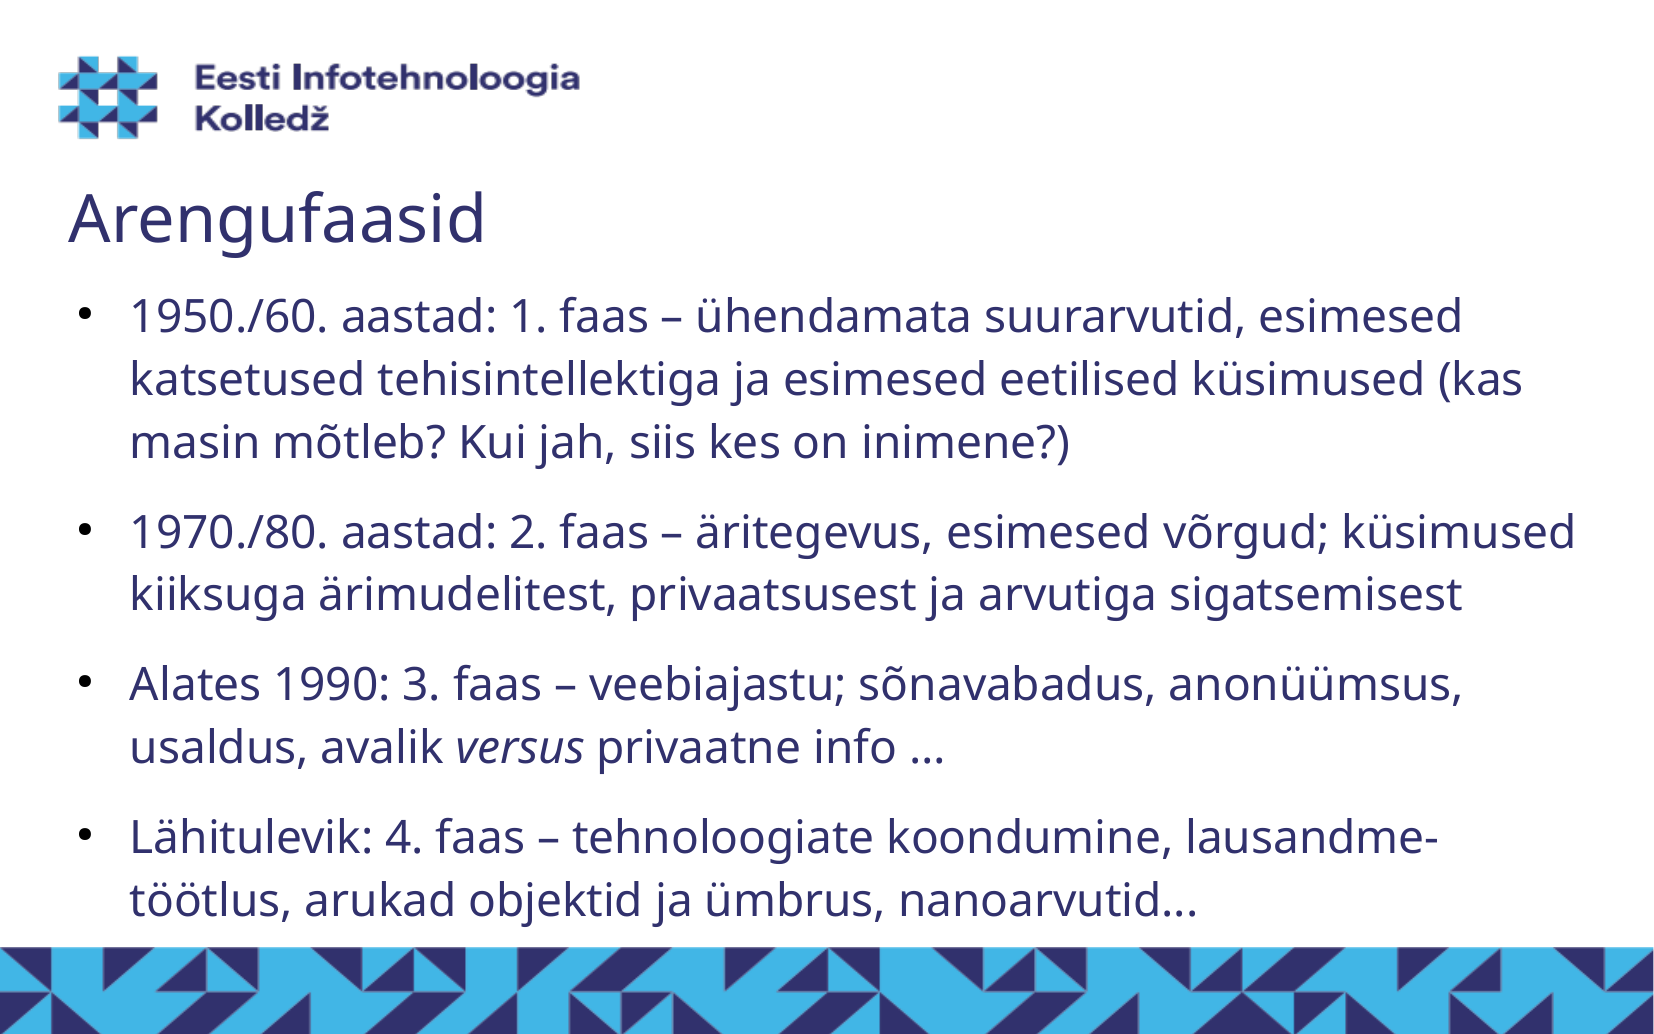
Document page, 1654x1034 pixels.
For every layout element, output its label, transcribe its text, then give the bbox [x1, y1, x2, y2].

list 1950./60. aastad: 1. faas – ühendamata suurarvutid, esimesed katsetused tehisintellektiga ja esimesed eetilised küsimused (kas masin mõtleb? Kui jah, siis kes on inimene?) 1970./80. aastad: 2. faas – äritegevus, esimesed võrgud; küsimused kiiksuga ärimudelitest, privaatsusest ja arvutiga sigatsemisest Alates 1990: 3. faas – veebiajastu; sõnavabadus, anonüümsus, usaldus, avalik versus privaatne info … Lähitulevik: 4. faas – tehnoloogiate koondumine, lausandme-töötlus, arukad objektid ja ümbrus, nanoarvutid... [59, 283, 1595, 936]
title Arengufaasid [68, 147, 1536, 283]
